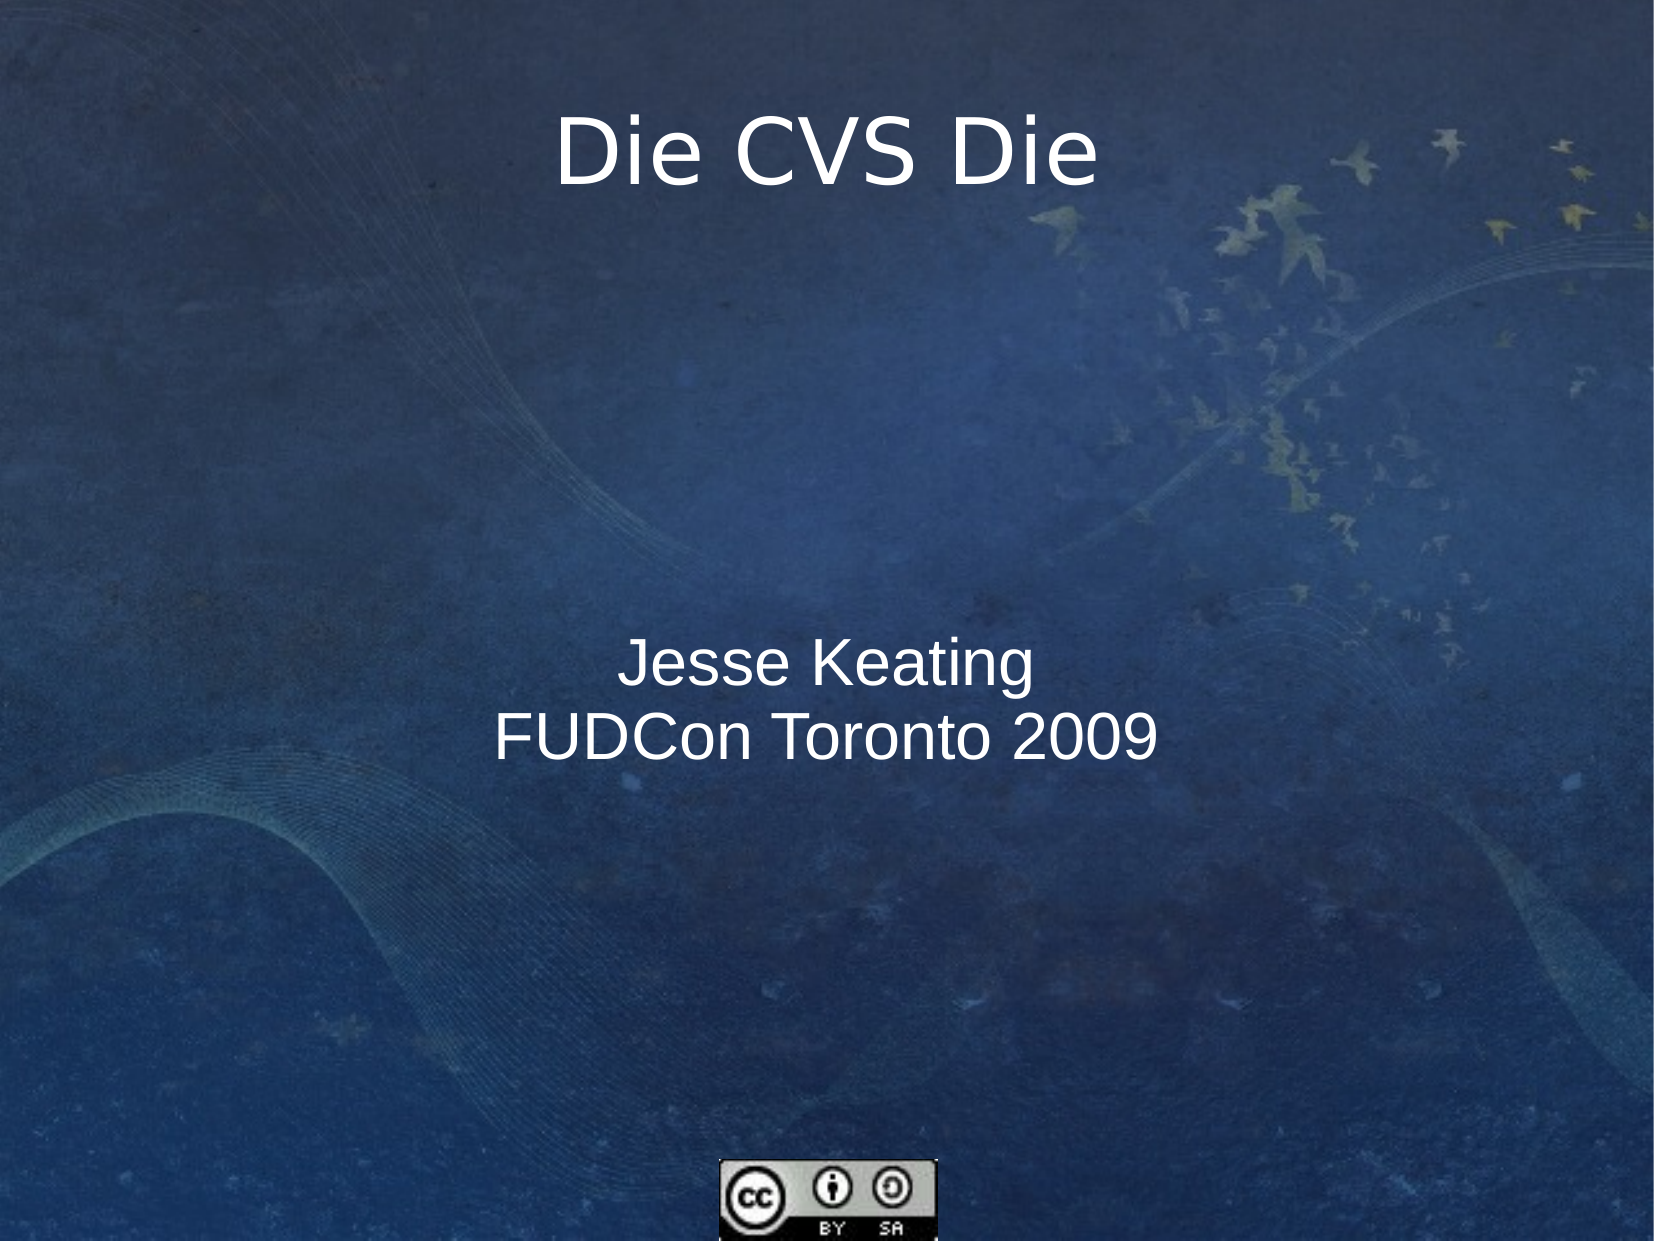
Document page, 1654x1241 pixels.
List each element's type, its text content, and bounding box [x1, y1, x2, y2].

picture [0, 0, 1654, 1241]
subtitle Jesse Keating FUDCon Toronto 2009 [82, 297, 1571, 1102]
title Die CVS Die [82, 56, 1571, 250]
